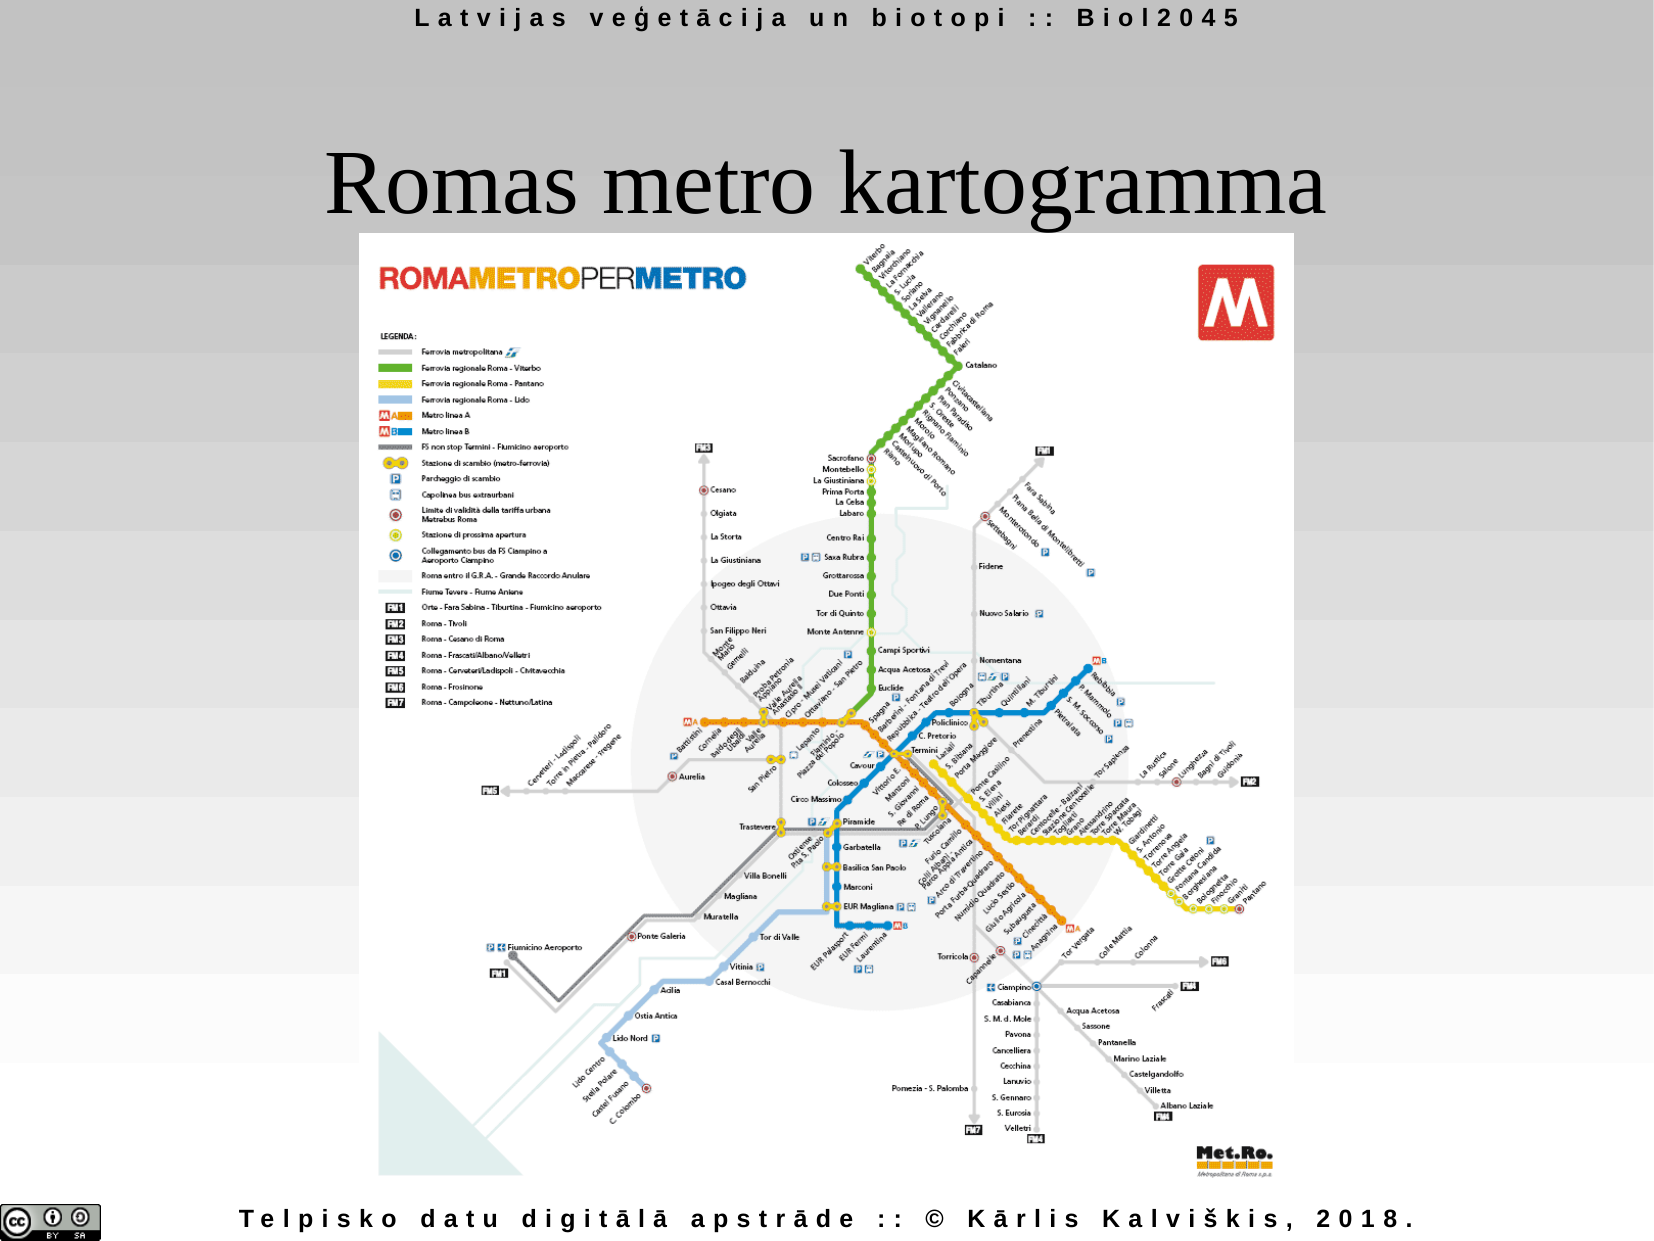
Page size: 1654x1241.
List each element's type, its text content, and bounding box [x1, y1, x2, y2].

picture [0, 0, 1654, 1241]
title Romas metro kartogramma [29, 49, 1625, 296]
